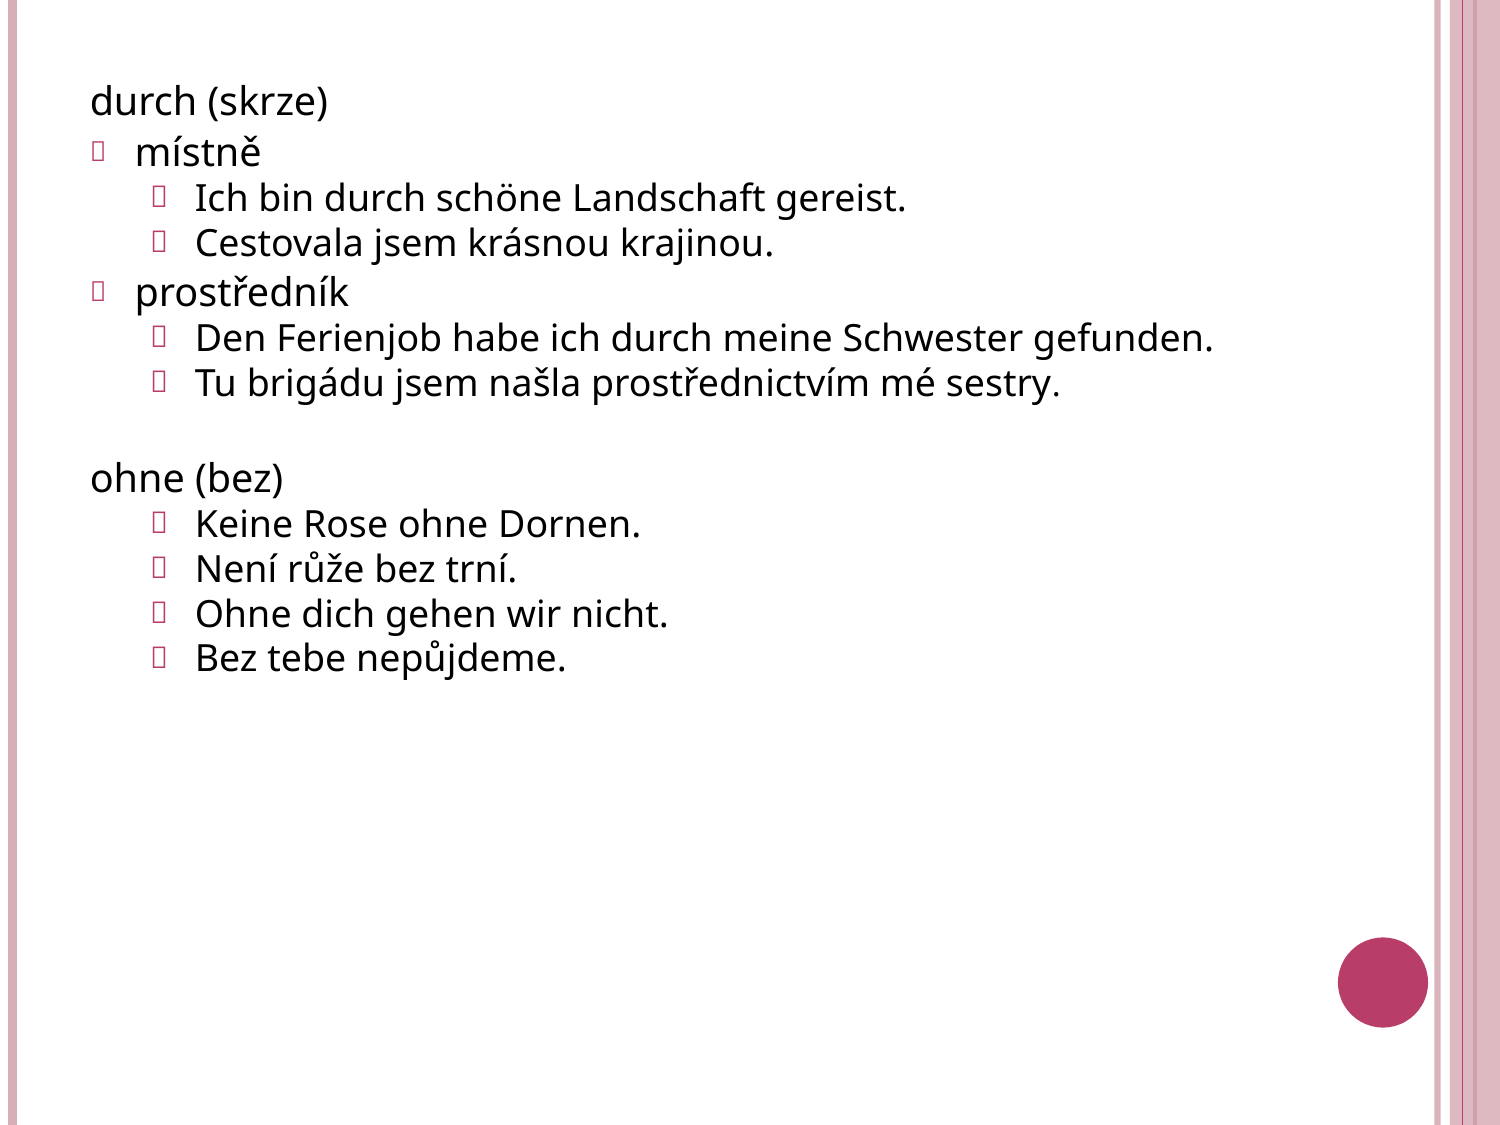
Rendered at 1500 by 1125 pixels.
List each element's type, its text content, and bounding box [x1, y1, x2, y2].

list durch (skrze) místně Ich bin durch schöne Landschaft gereist. Cestovala jsem krásnou krajinou. prostředník Den Ferienjob habe ich durch meine Schwester gefunden. Tu brigádu jsem našla prostřednictvím mé sestry. ohne (bez) Keine Rose ohne Dornen. Není růže bez trní. Ohne dich gehen wir nicht. Bez tebe nepůjdeme. [75, 78, 1300, 1062]
